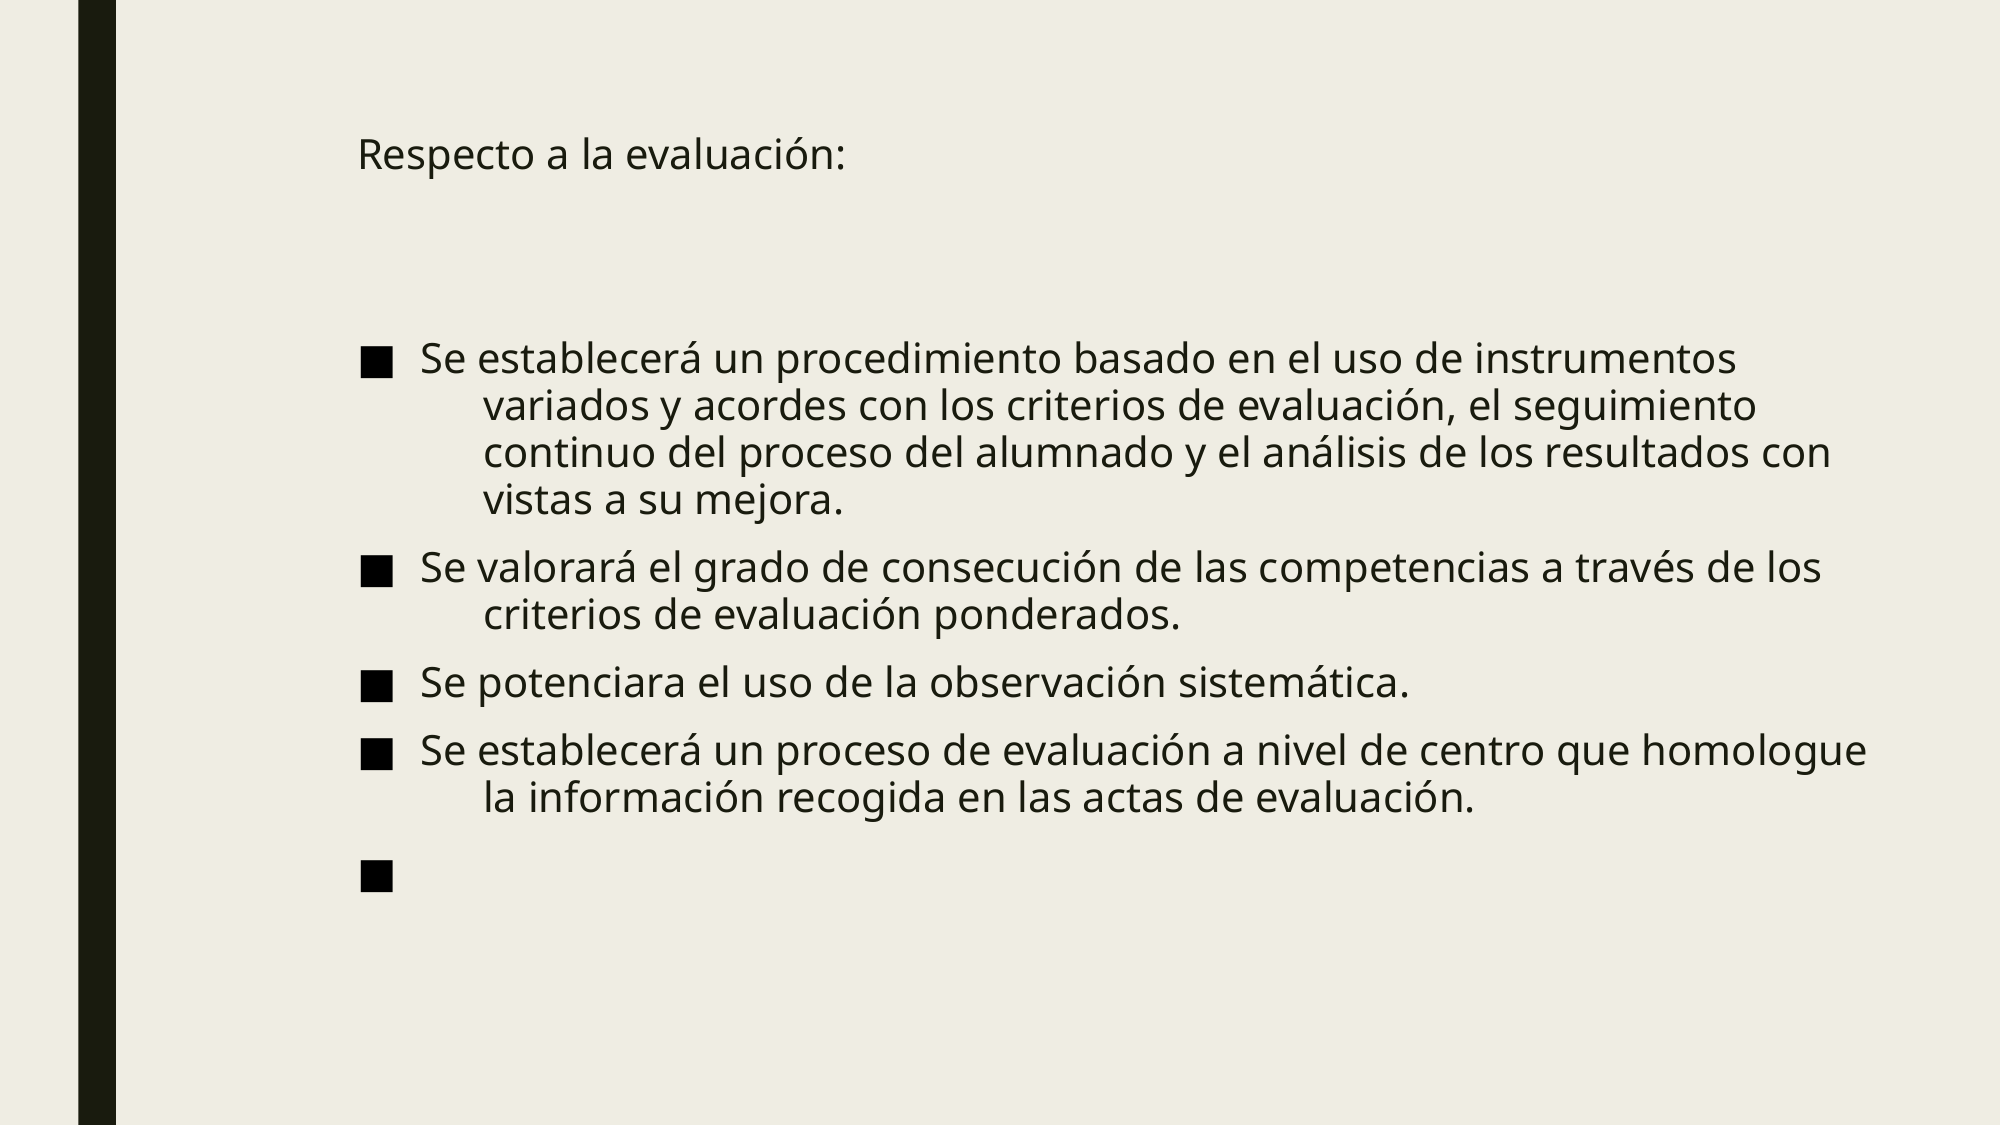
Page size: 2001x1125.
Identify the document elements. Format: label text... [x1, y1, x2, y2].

list Respecto a la evaluación: Se establecerá un procedimiento basado en el uso de instrumentos variados y acordes con los criterios de evaluación, el seguimiento continuo del proceso del alumnado y el análisis de los resultados con vistas a su mejora. Se valorará el grado de consecución de las competencias a través de los criterios de evaluación ponderados. Se potenciara el uso de la observación sistemática. Se establecerá un proceso de evaluación a nivel de centro que homologue la información recogida en las actas de evaluación. [342, 124, 1918, 1003]
